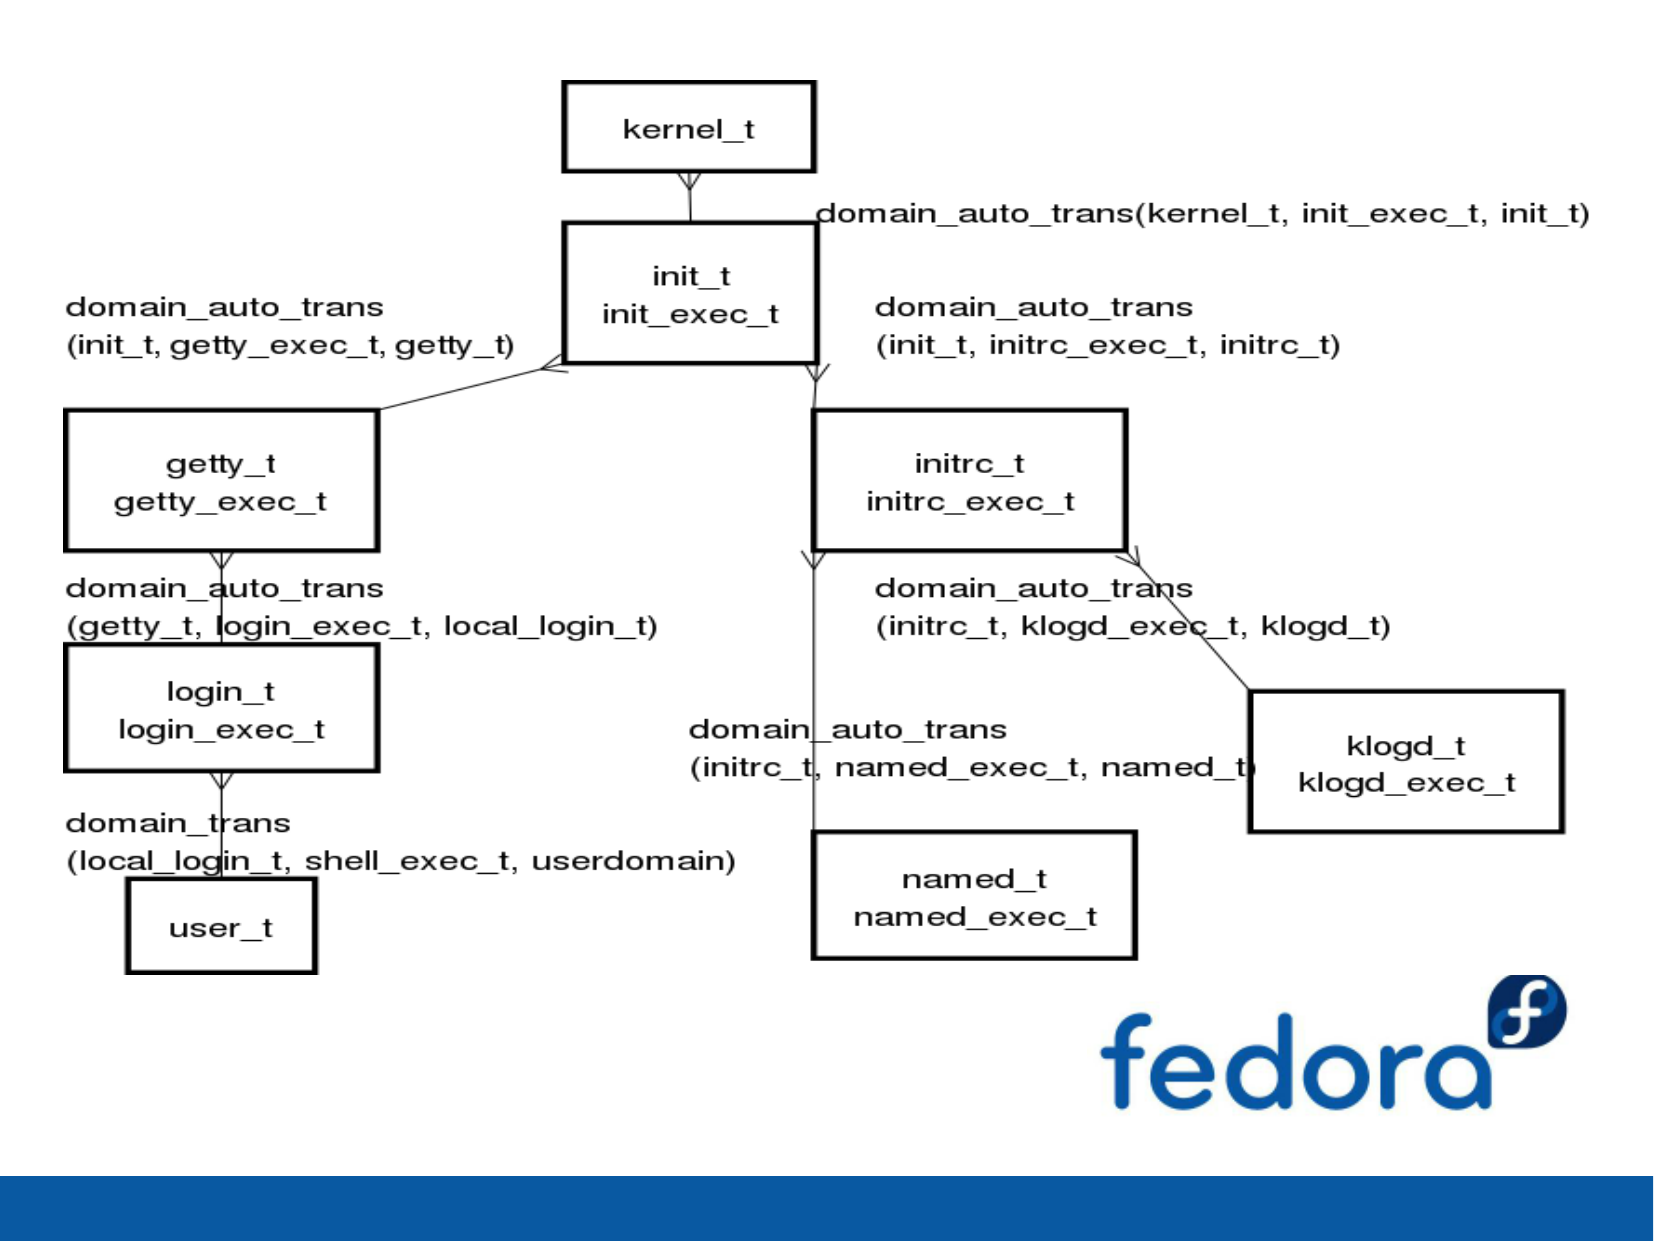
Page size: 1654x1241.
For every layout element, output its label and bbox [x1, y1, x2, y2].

picture [63, 80, 1613, 1125]
picture [0, 1176, 1654, 1241]
